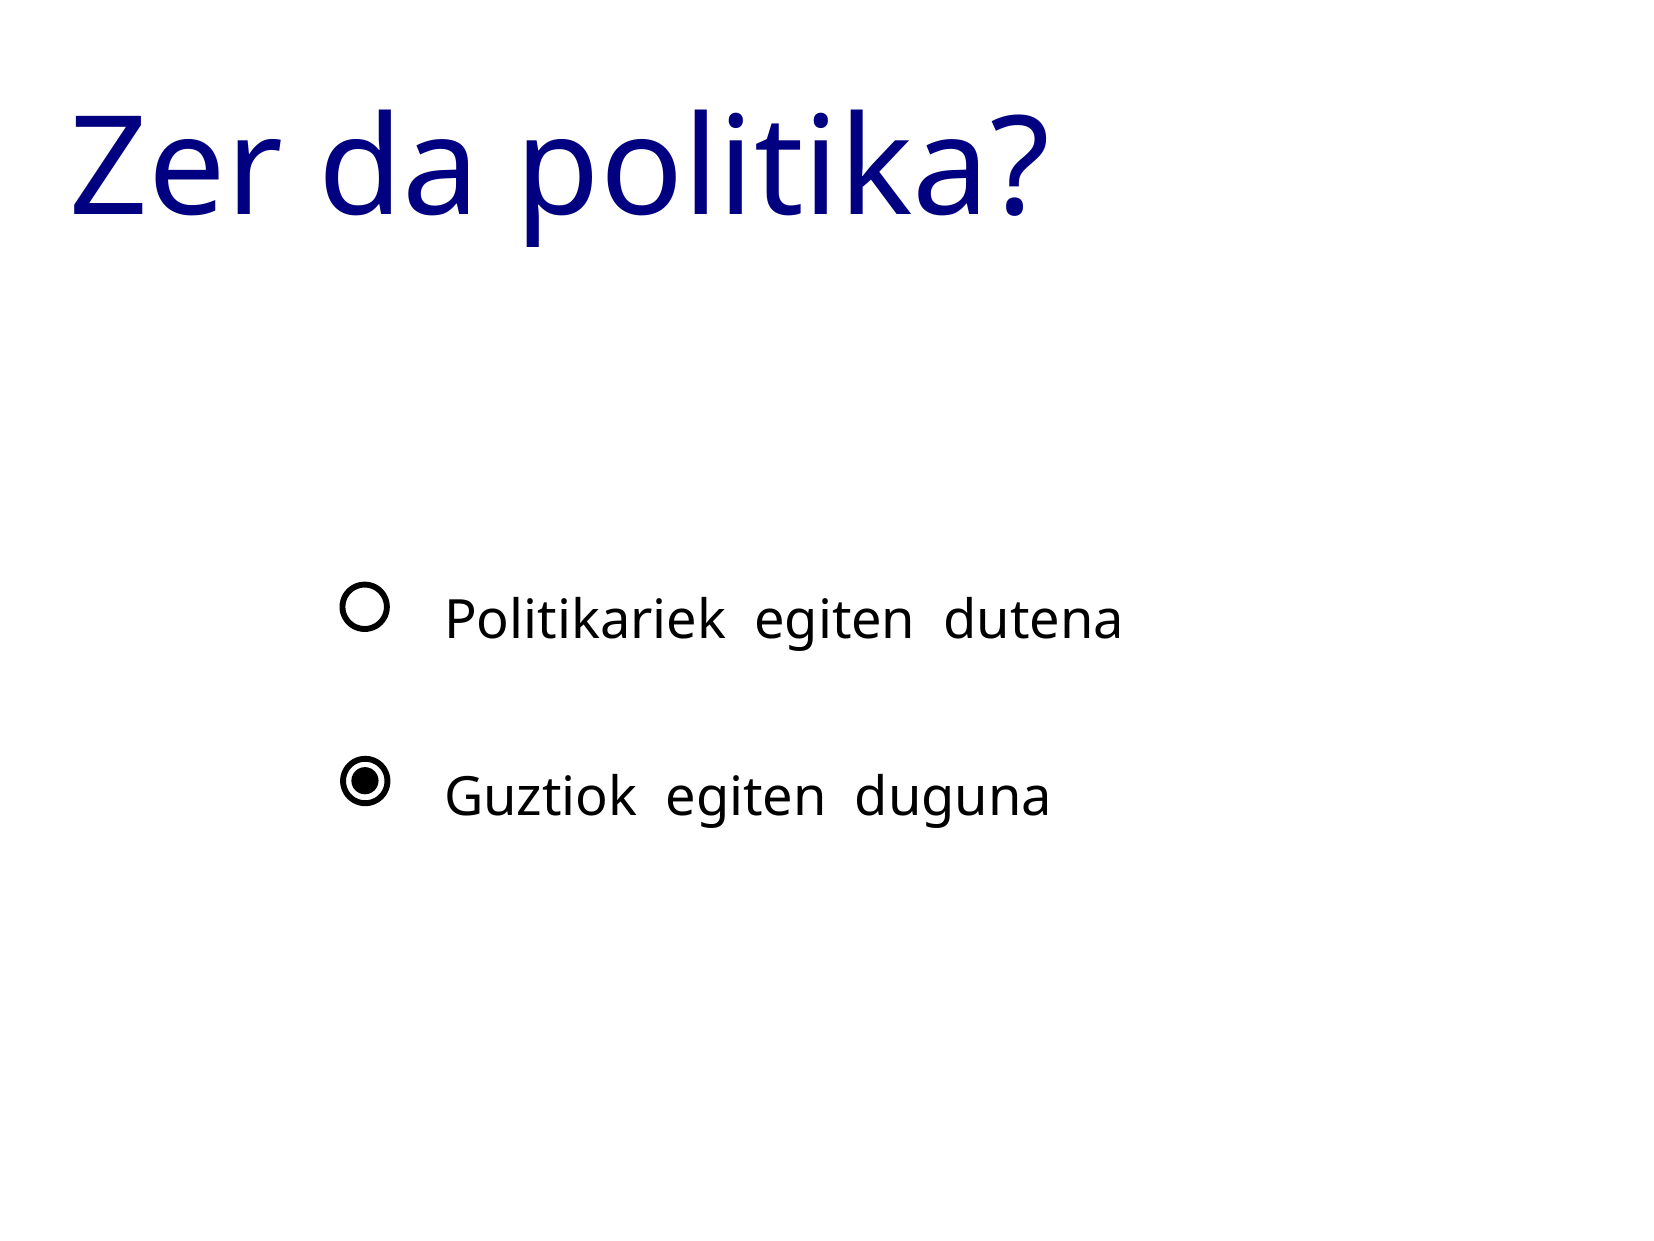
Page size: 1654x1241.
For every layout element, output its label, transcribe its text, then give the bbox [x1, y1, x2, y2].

text_box Guztiok egiten duguna [429, 750, 1316, 826]
text_box [343, 758, 388, 804]
text_box Zer da politika? [55, 59, 1260, 237]
text_box [342, 584, 387, 629]
text_box Politikariek egiten dutena [429, 572, 1375, 649]
